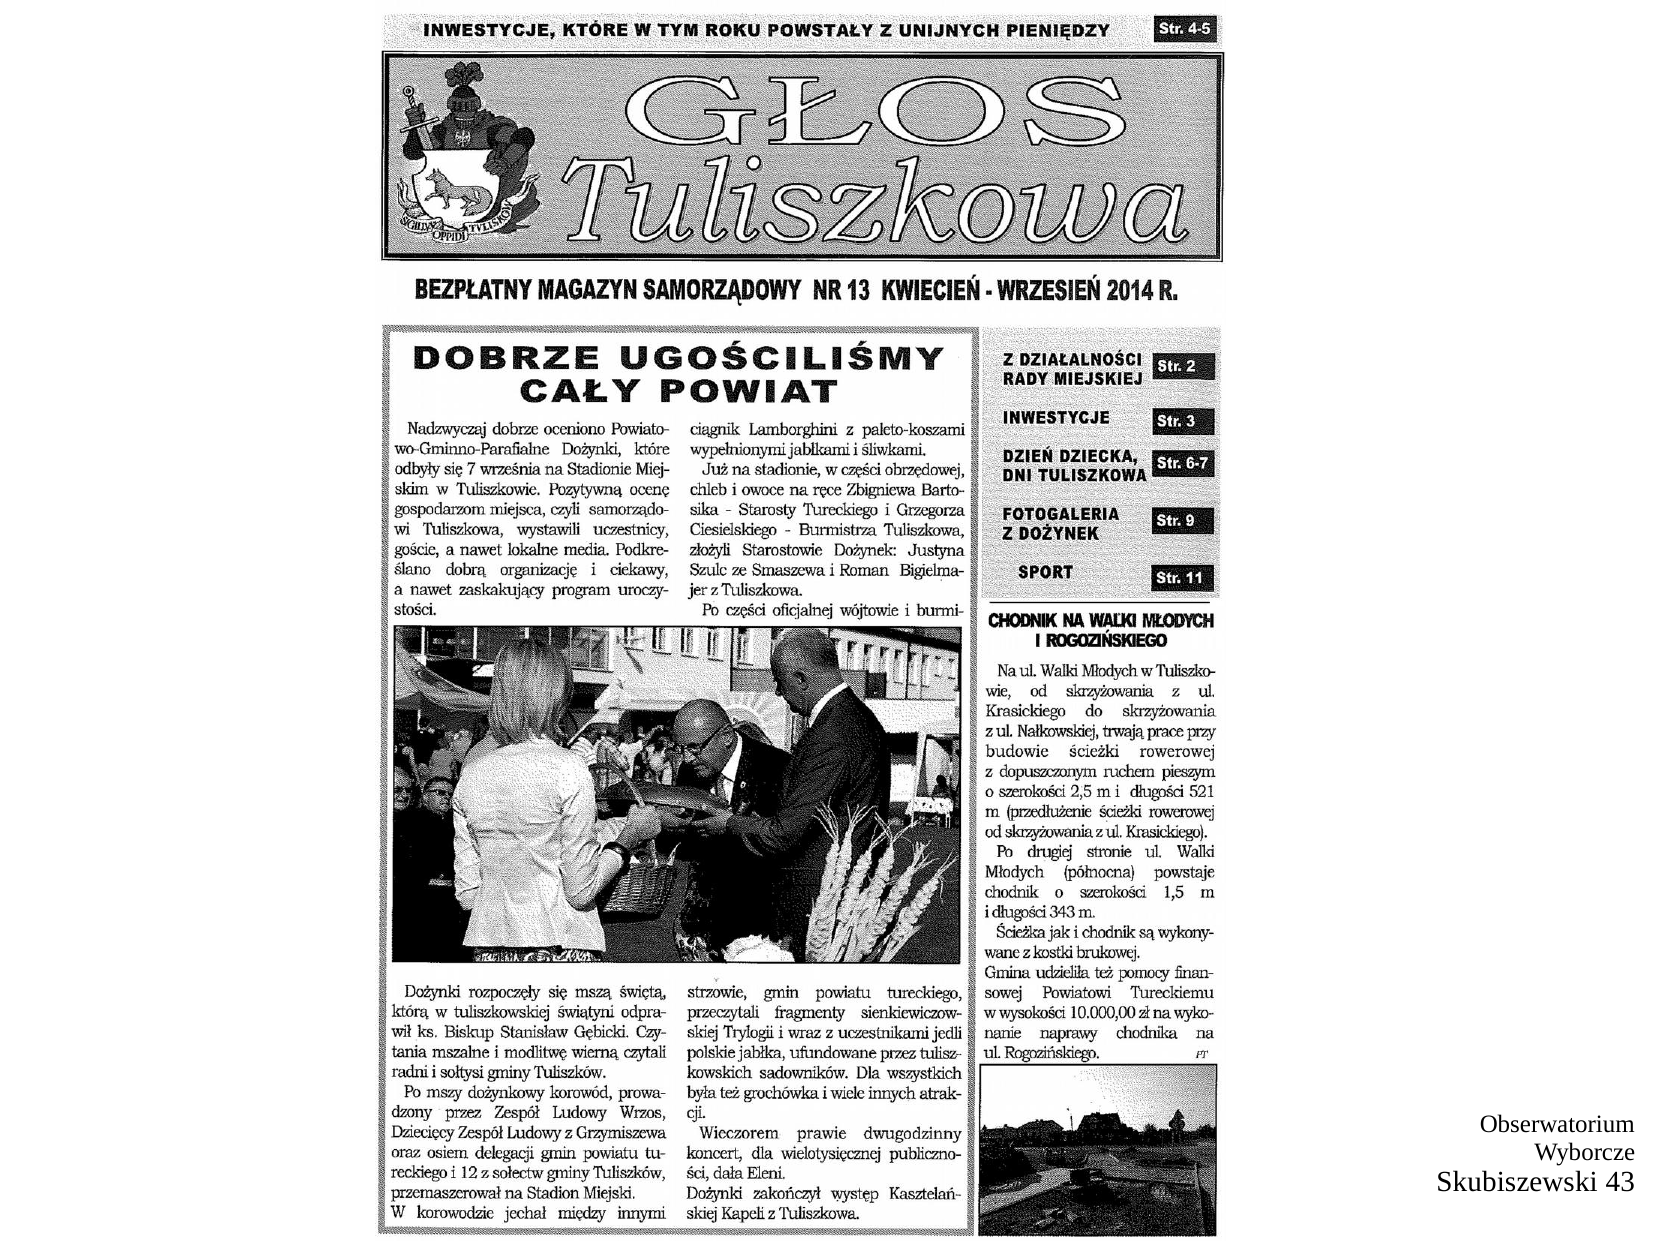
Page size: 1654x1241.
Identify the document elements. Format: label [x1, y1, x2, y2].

picture [375, 0, 1226, 1241]
